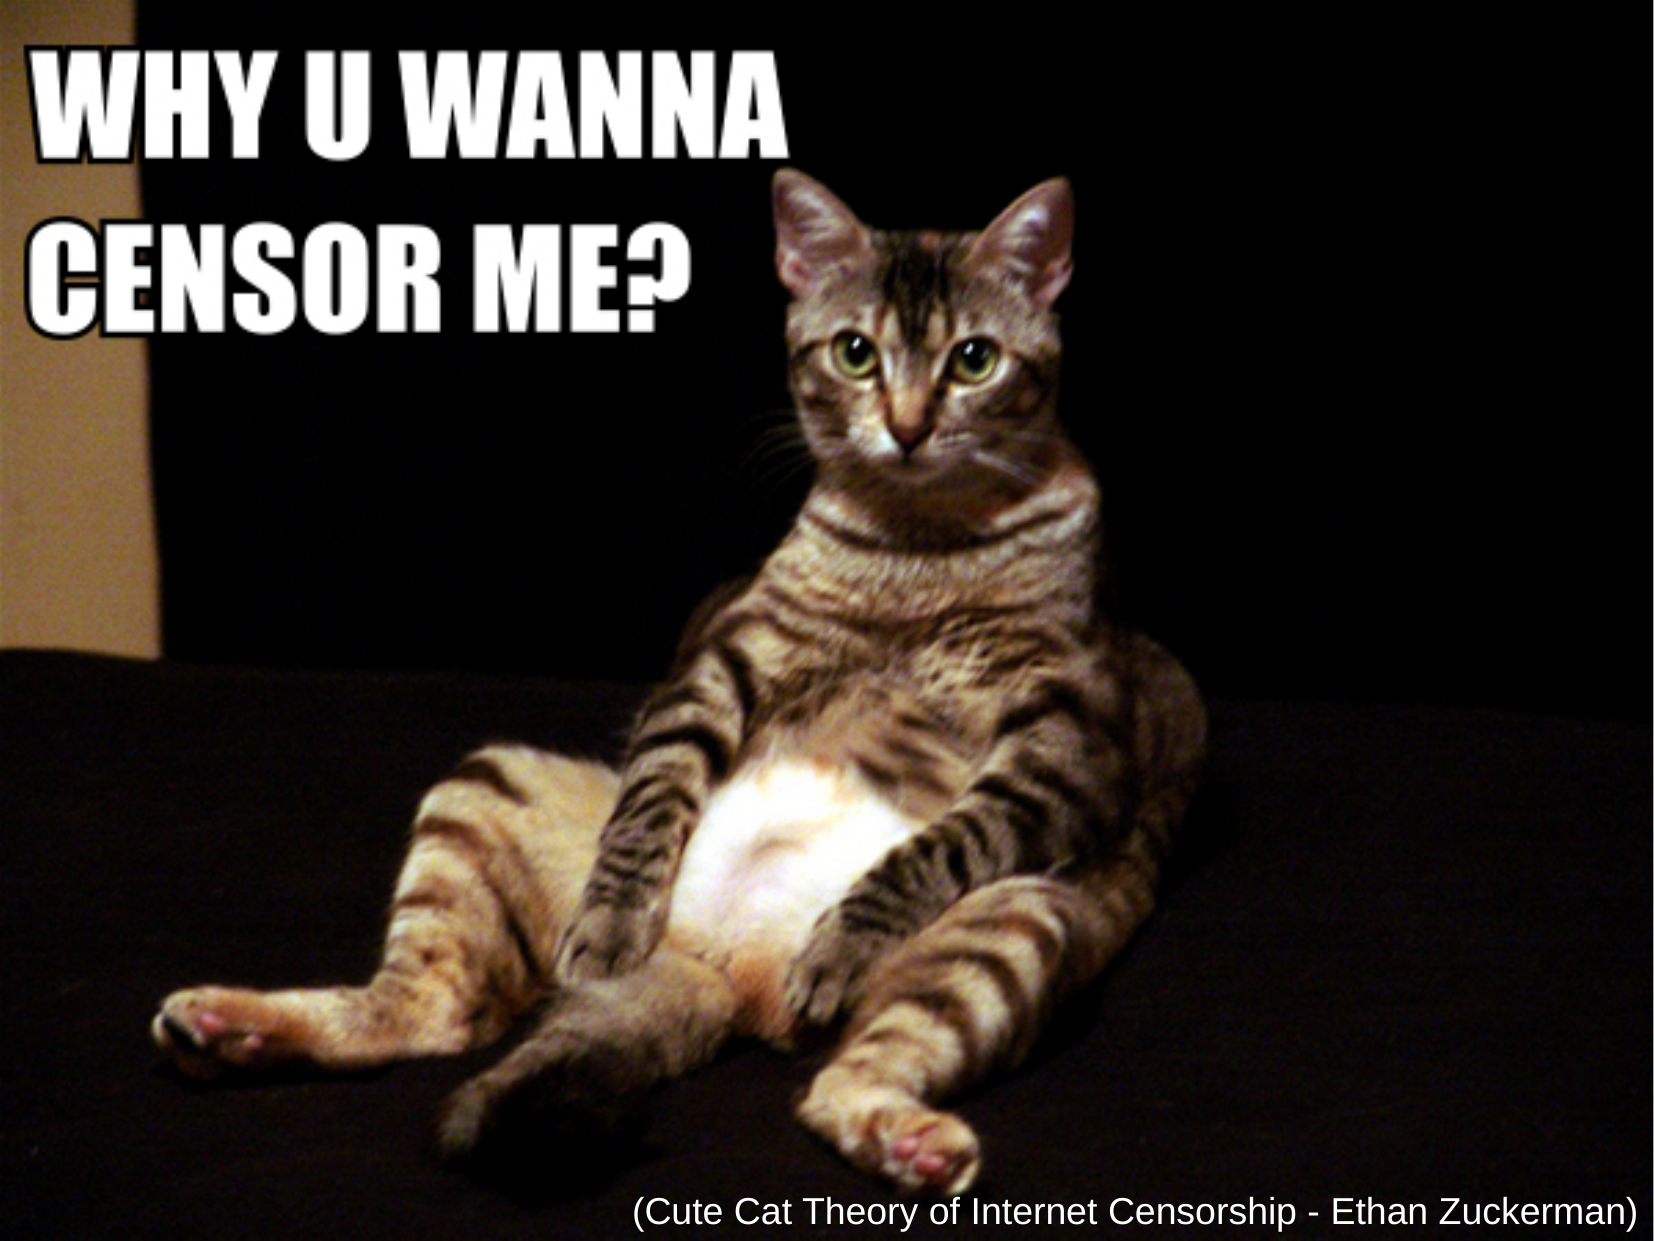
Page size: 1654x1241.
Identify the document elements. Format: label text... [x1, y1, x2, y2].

picture [0, 0, 1654, 1241]
text_box (Cute Cat Theory of Internet Censorship - Ethan Zuckerman) [529, 1183, 1654, 1241]
